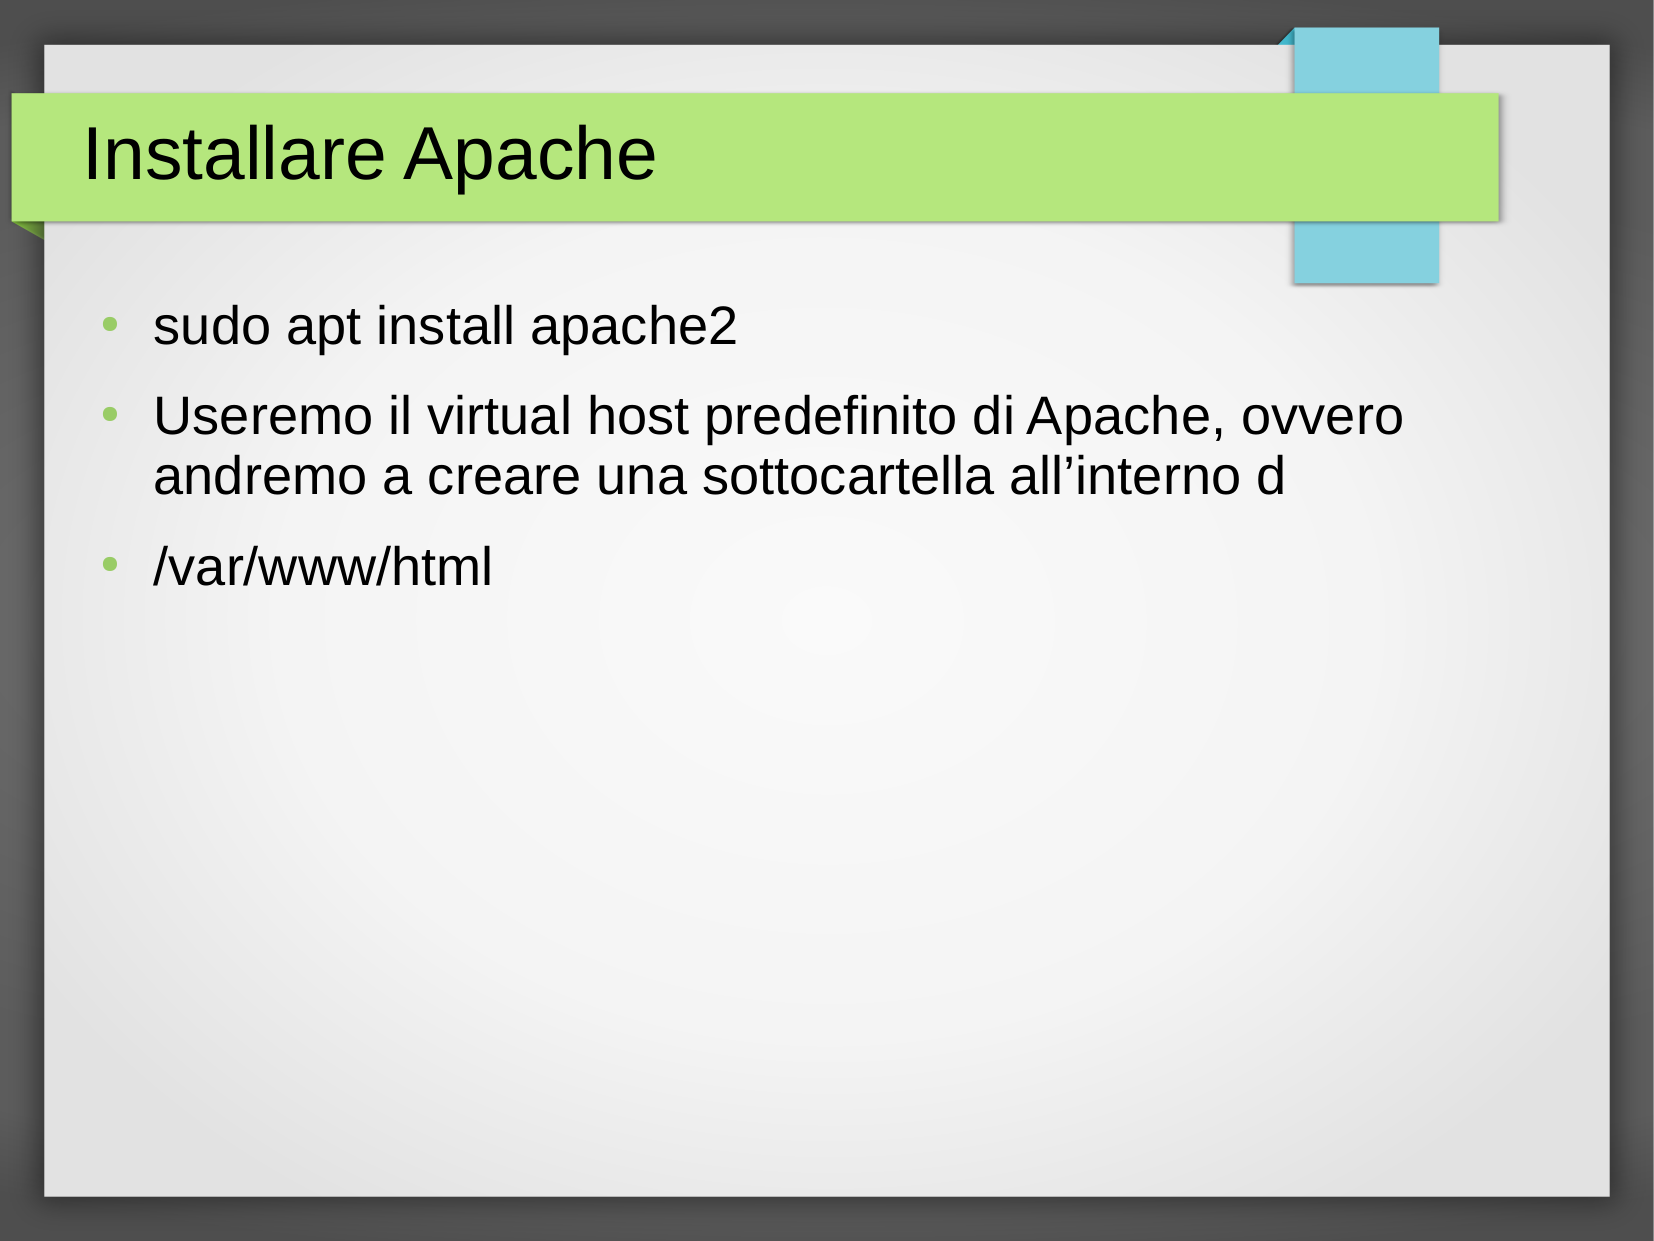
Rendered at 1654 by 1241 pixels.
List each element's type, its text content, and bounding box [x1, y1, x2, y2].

picture [0, 0, 1654, 1241]
title Installare Apache [82, 94, 1264, 213]
list sudo apt install apache2 Useremo il virtual host predefinito di Apache, ovvero andremo a creare una sottocartella all’interno d /var/www/html [82, 295, 1571, 1015]
